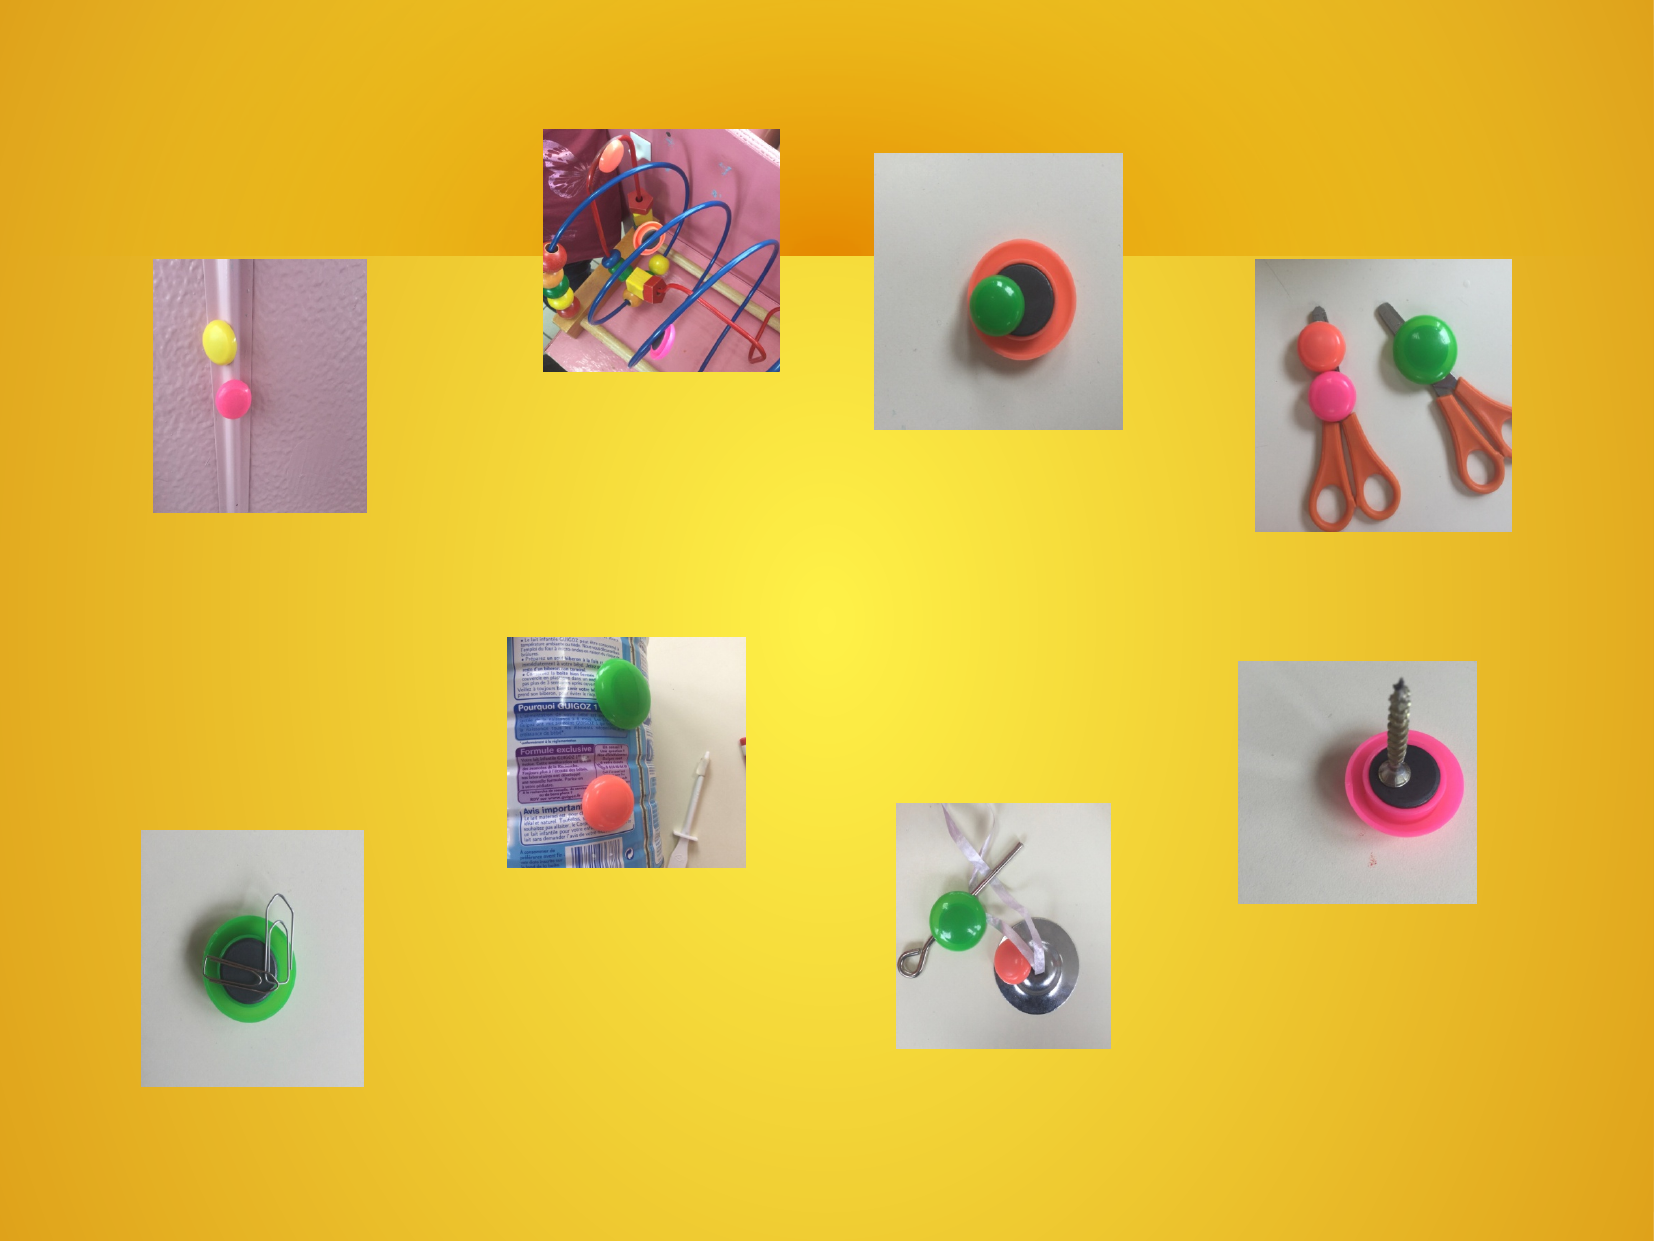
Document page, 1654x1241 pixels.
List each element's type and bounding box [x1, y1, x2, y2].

picture [1238, 661, 1477, 904]
picture [507, 637, 746, 868]
picture [543, 129, 780, 372]
picture [1255, 259, 1512, 532]
picture [141, 830, 364, 1087]
picture [874, 153, 1123, 430]
picture [896, 803, 1111, 1049]
picture [153, 259, 367, 513]
